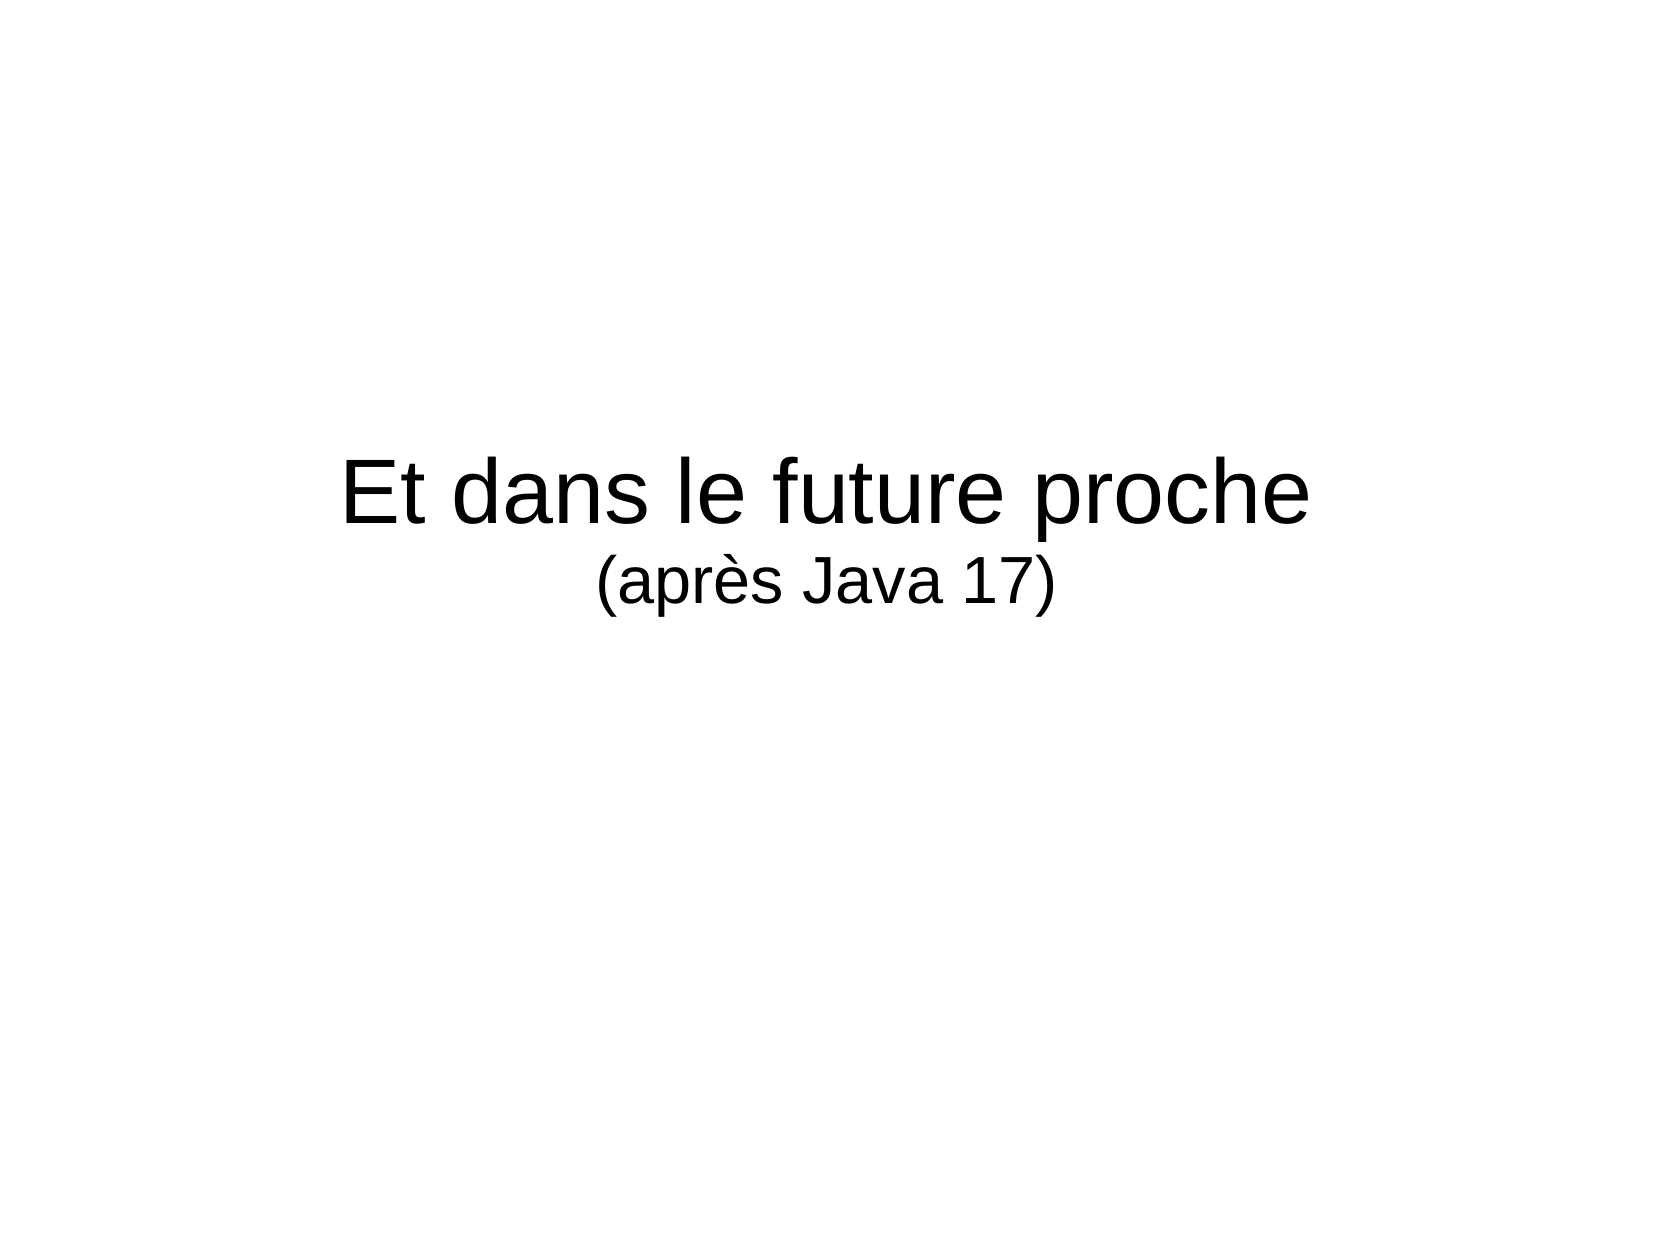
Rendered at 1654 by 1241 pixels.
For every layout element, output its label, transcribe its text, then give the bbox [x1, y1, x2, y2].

subtitle Et dans le future proche (après Java 17) [82, 49, 1571, 1010]
